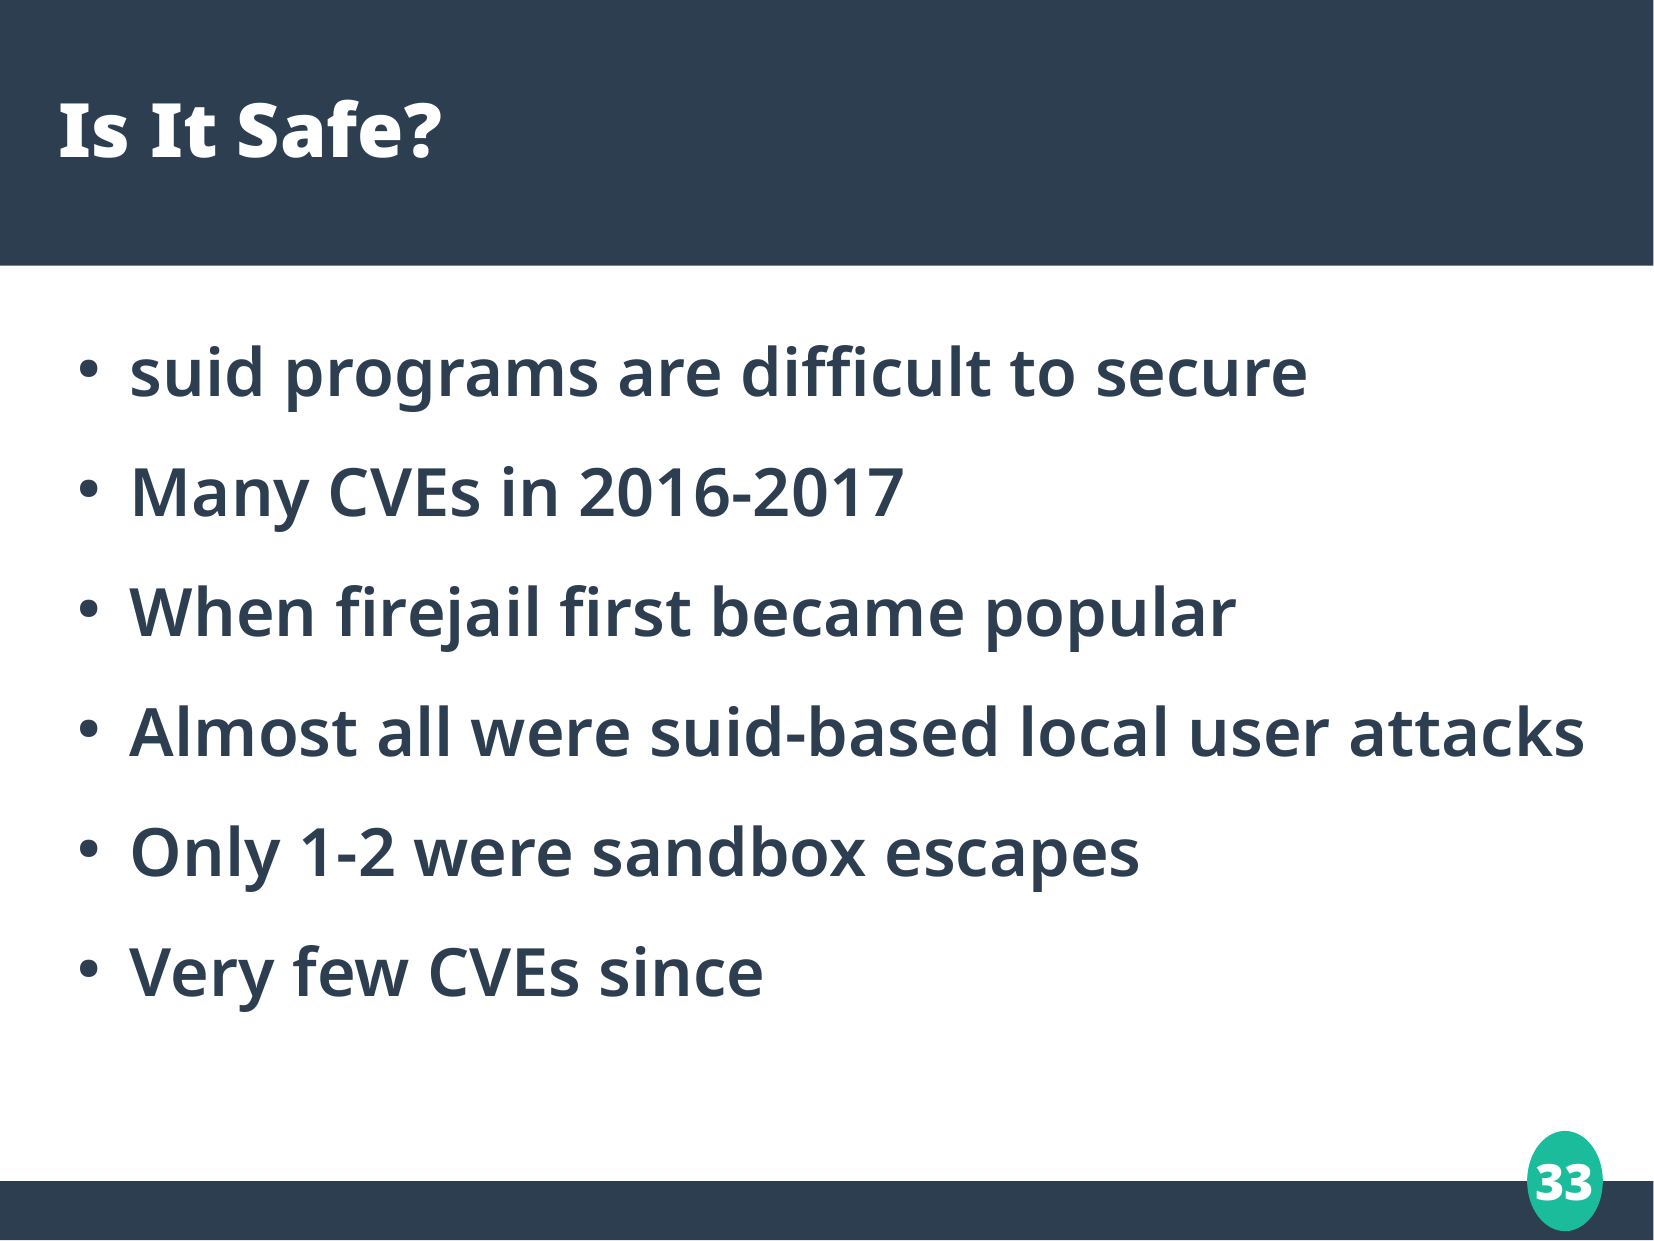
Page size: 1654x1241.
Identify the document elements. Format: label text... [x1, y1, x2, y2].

title Is It Safe? [59, 49, 1595, 207]
list suid programs are difficult to secure Many CVEs in 2016-2017 When firejail first became popular Almost all were suid-based local user attacks Only 1-2 were sandbox escapes Very few CVEs since [59, 324, 1595, 1152]
